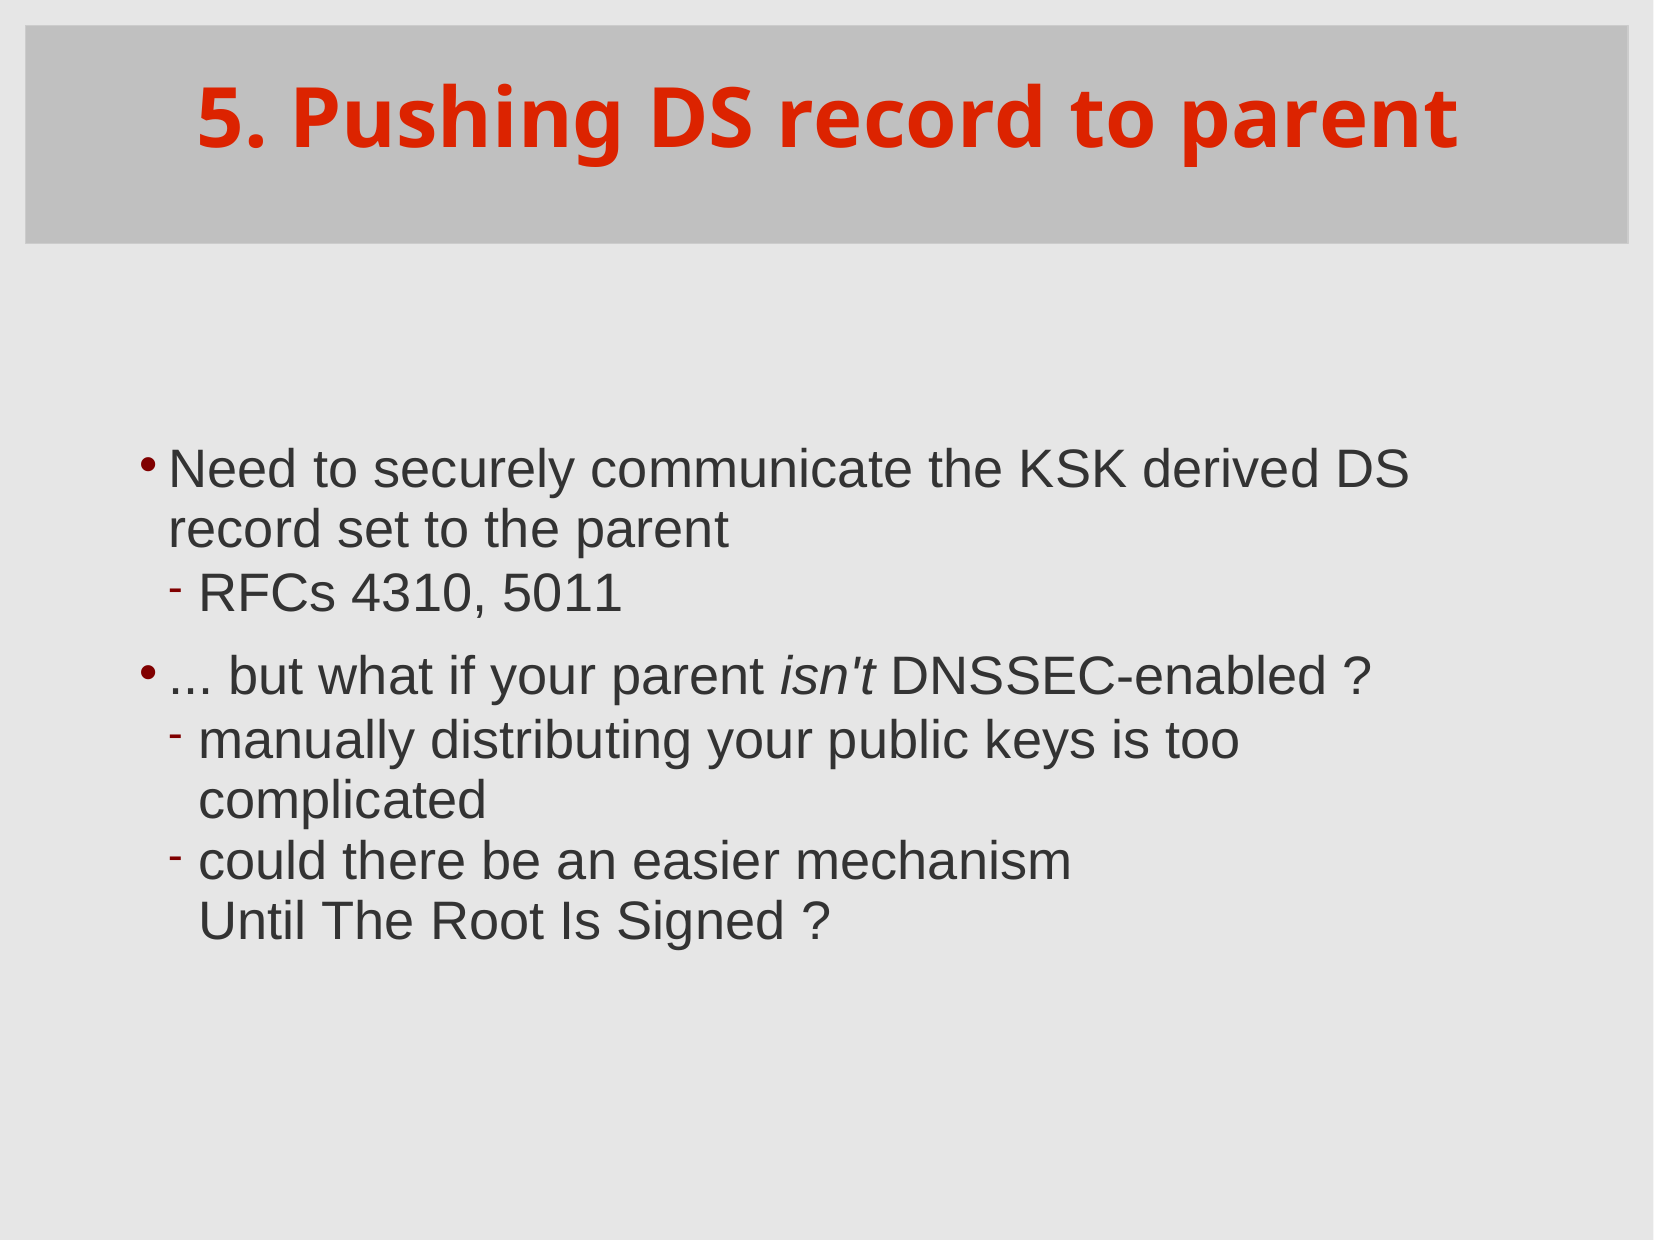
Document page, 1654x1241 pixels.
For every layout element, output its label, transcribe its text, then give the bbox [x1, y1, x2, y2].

list Need to securely communicate the KSK derived DS record set to the parent RFCs 4310, 5011 ... but what if your parent isn't DNSSEC-enabled ? manually distributing your public keys is too complicated could there be an easier mechanism Until The Root Is Signed ? [94, 344, 1522, 1069]
title 5. Pushing DS record to parent [29, 53, 1628, 177]
